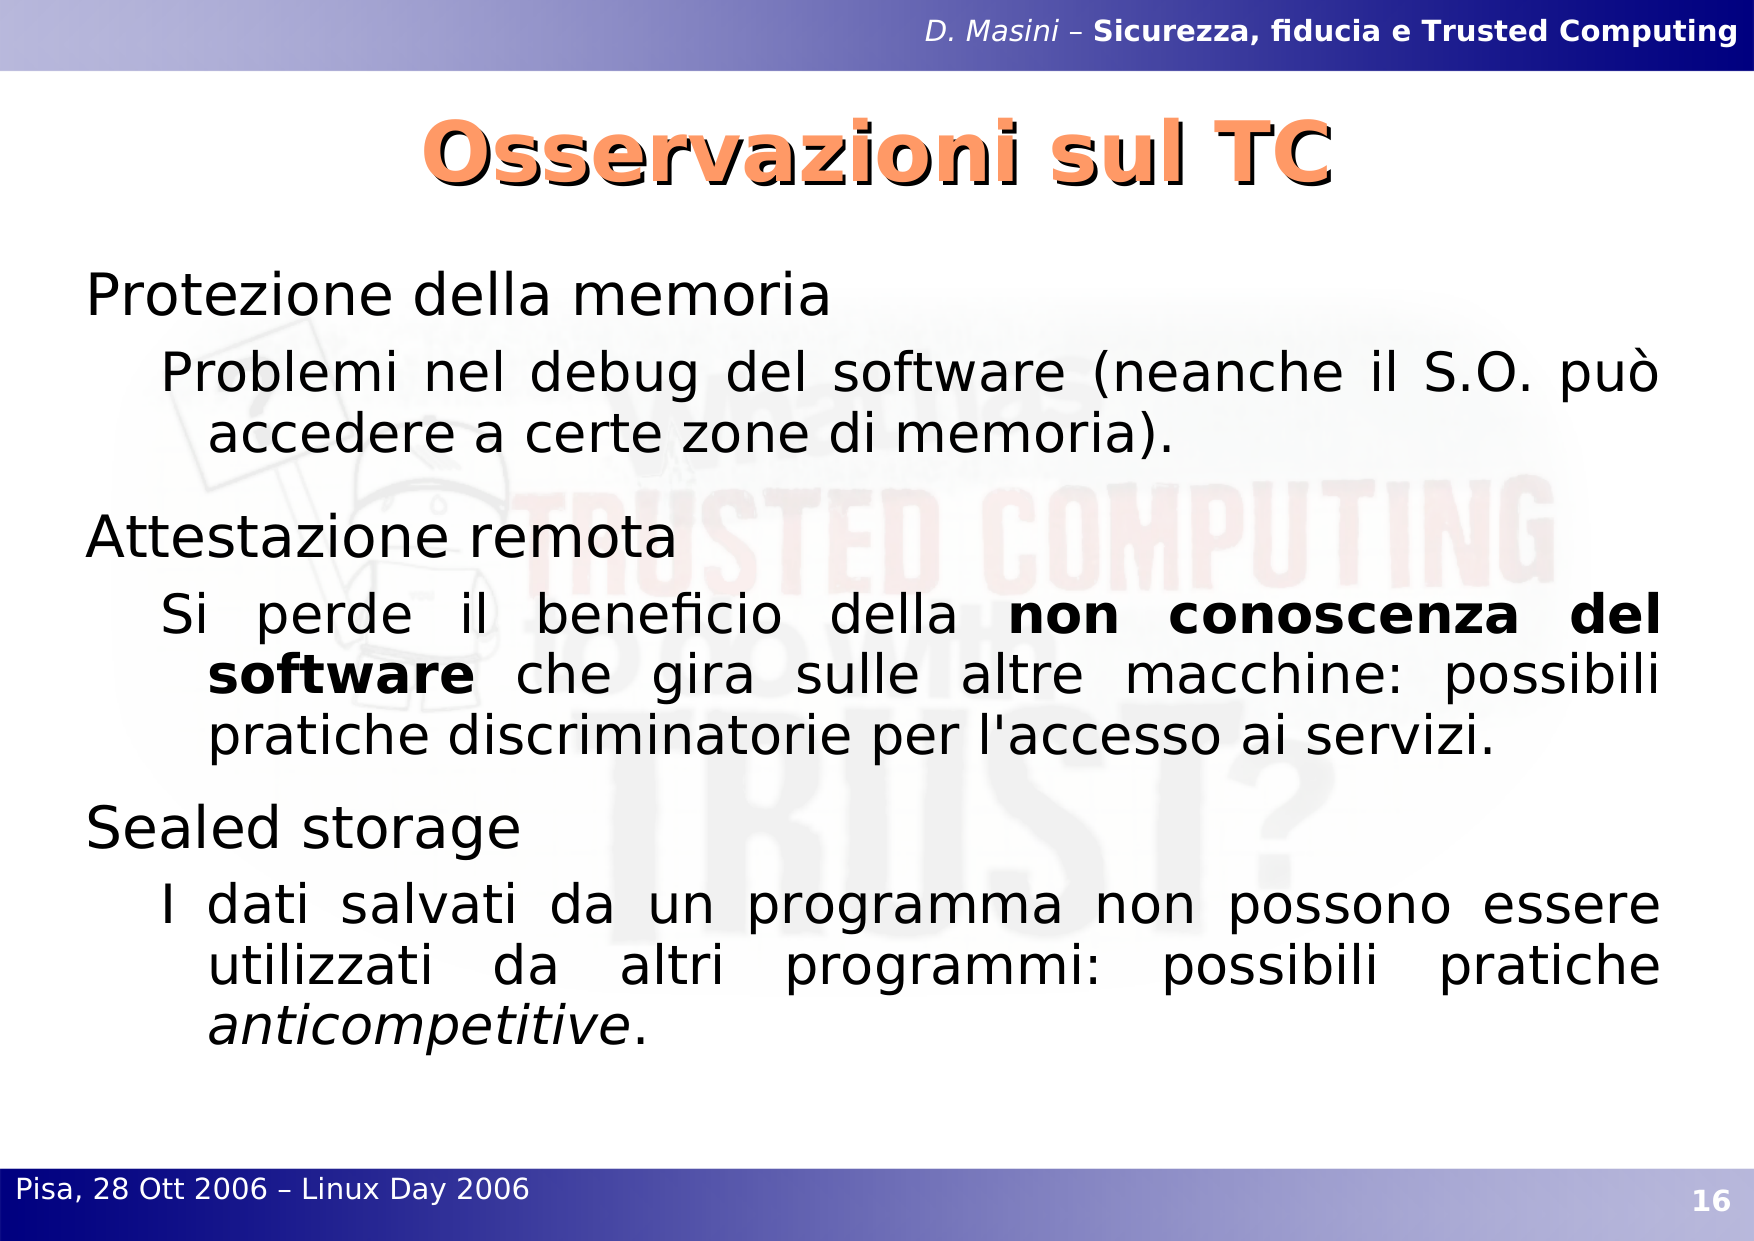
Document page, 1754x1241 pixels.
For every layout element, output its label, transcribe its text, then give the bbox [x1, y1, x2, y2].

text_box <numero> [1641, 1185, 1732, 1223]
picture [0, 0, 1754, 1241]
title Osservazioni sul TC [87, 49, 1667, 257]
list Protezione della memoria Problemi nel debug del software (neanche il S.O. può accedere a certe zone di memoria). Attestazione remota Si perde il beneficio della non conoscenza del software che gira sulle altre macchine: possibili pratiche discriminatorie per l'accesso ai servizi. Sealed storage I dati salvati da un programma non possono essere utilizzati da altri programmi: possibili pratiche anticompetitive. [85, 263, 1664, 1060]
text_box Pisa, 28 Ott 2006 – Linux Day 2006 [0, 1175, 1314, 1234]
text_box D. Masini – Sicurezza, fiducia e Trusted Computing [602, 7, 1754, 63]
